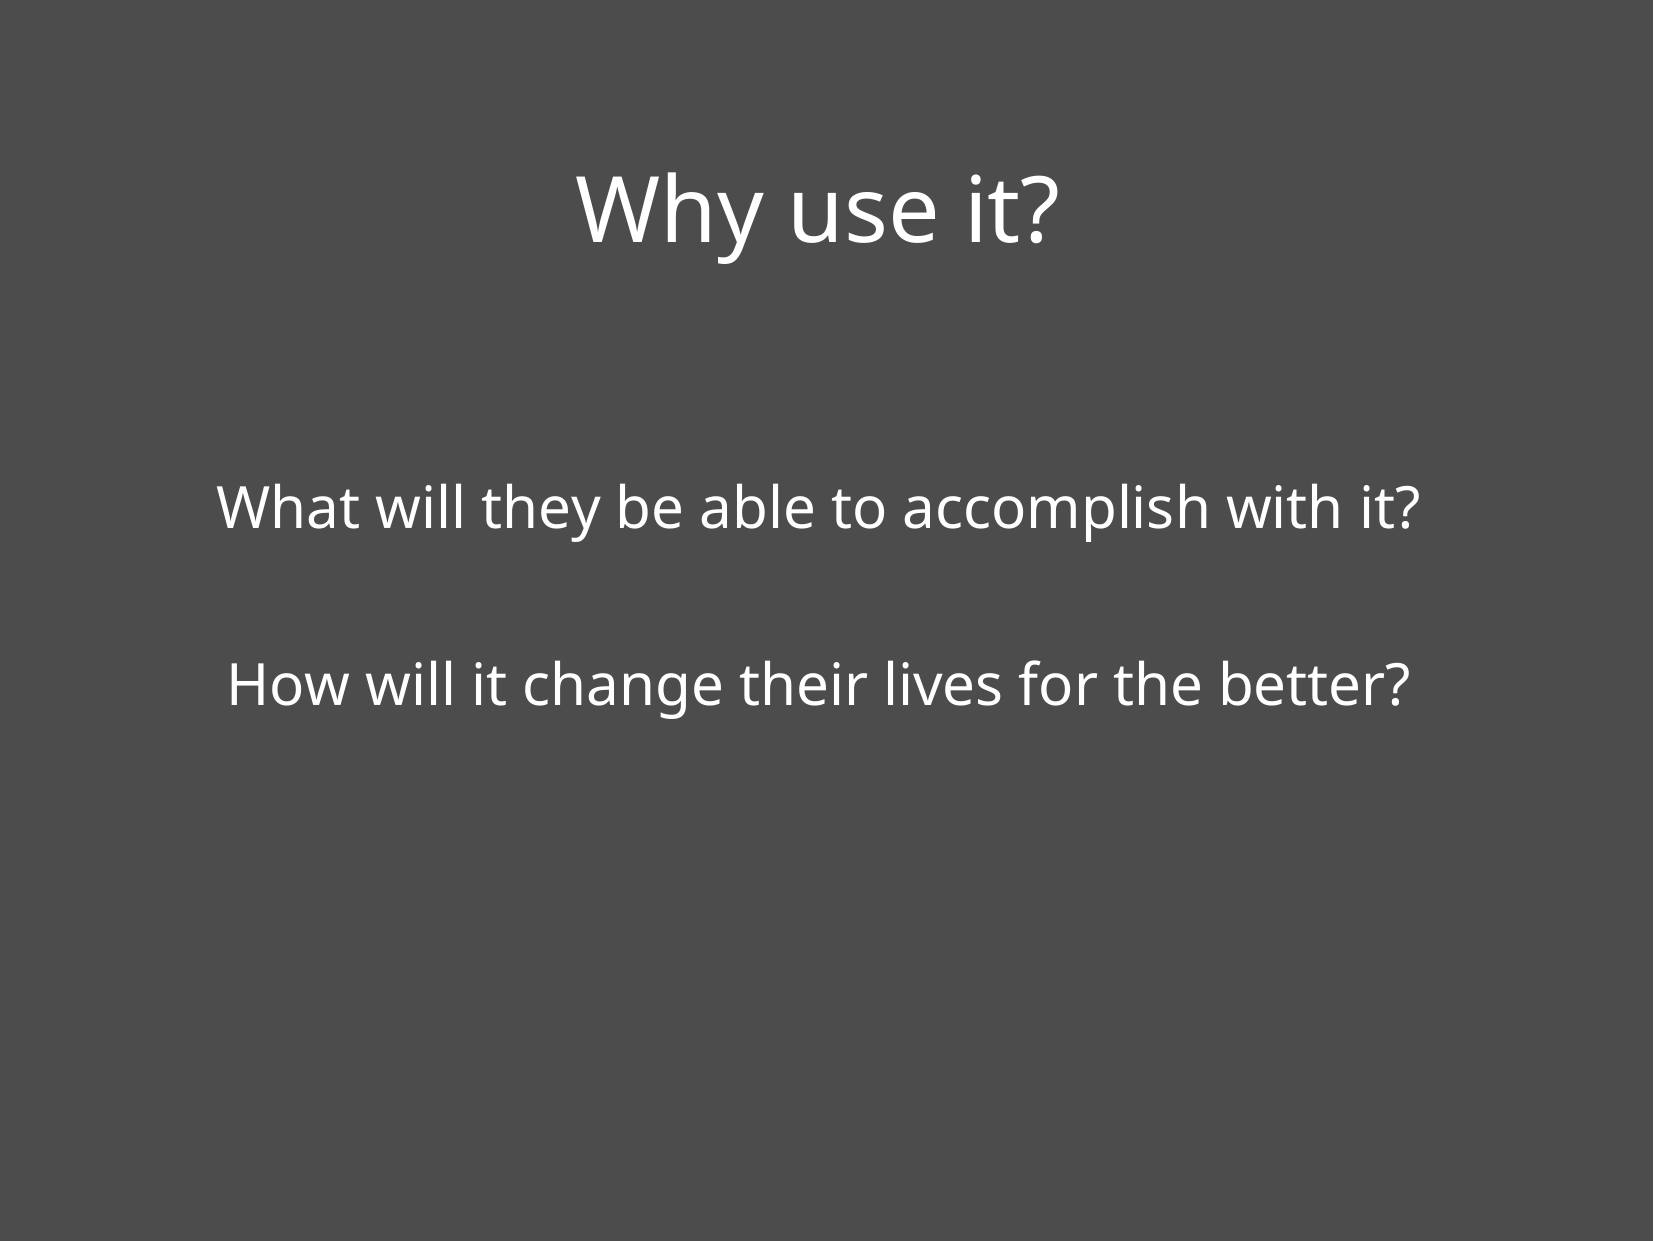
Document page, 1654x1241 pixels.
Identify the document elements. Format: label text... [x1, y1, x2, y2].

title How will it change their lives for the better? [75, 585, 1562, 793]
title Why use it? [75, 112, 1562, 320]
title What will they be able to accomplish with it? [75, 408, 1562, 585]
